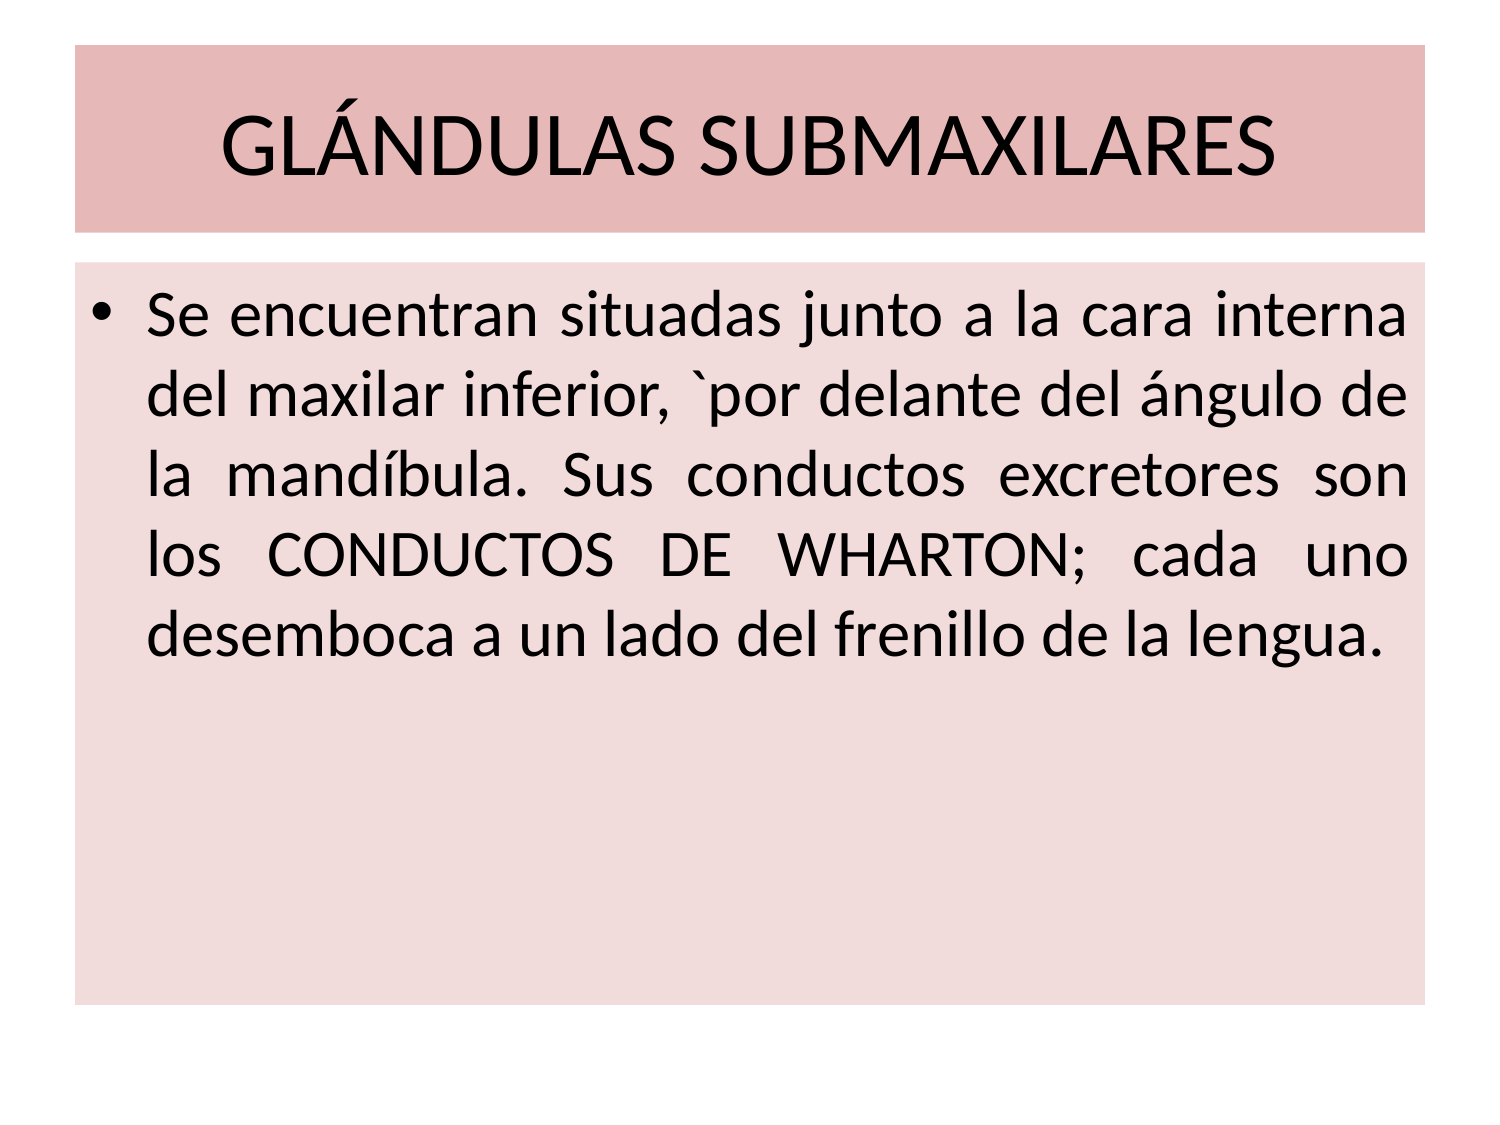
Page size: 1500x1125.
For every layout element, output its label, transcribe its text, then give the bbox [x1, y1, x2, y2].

list Se encuentran situadas junto a la cara interna del maxilar inferior, `por delante del ángulo de la mandíbula. Sus conductos excretores son los CONDUCTOS DE WHARTON; cada uno desemboca a un lado del frenillo de la lengua. [75, 262, 1425, 1005]
title GLÁNDULAS SUBMAXILARES [75, 45, 1425, 233]
